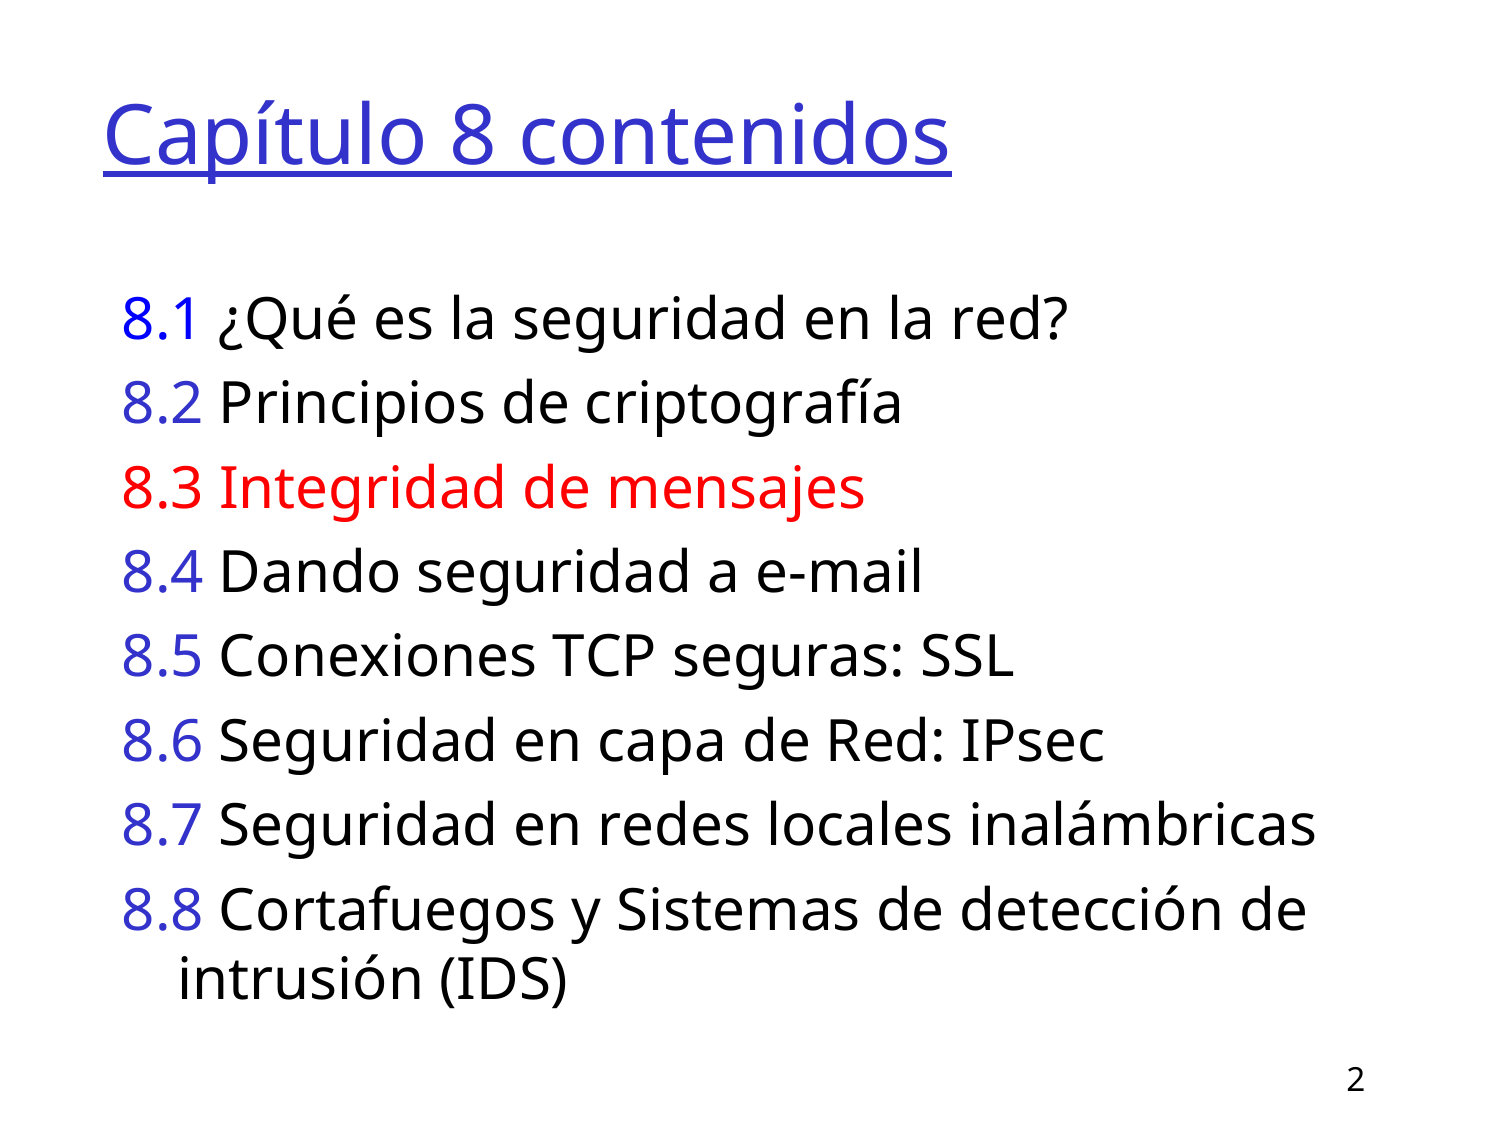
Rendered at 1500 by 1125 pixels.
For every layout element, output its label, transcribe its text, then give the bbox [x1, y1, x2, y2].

list 8.1 ¿Qué es la seguridad en la red? 8.2 Principios de criptografía 8.3 Integridad de mensajes 8.4 Dando seguridad a e-mail 8.5 Conexiones TCP seguras: SSL 8.6 Seguridad en capa de Red: IPsec 8.7 Seguridad en redes locales inalámbricas 8.8 Cortafuegos y Sistemas de detección de intrusión (IDS) [106, 273, 1382, 1037]
title Capítulo 8 contenidos [87, 37, 1363, 225]
